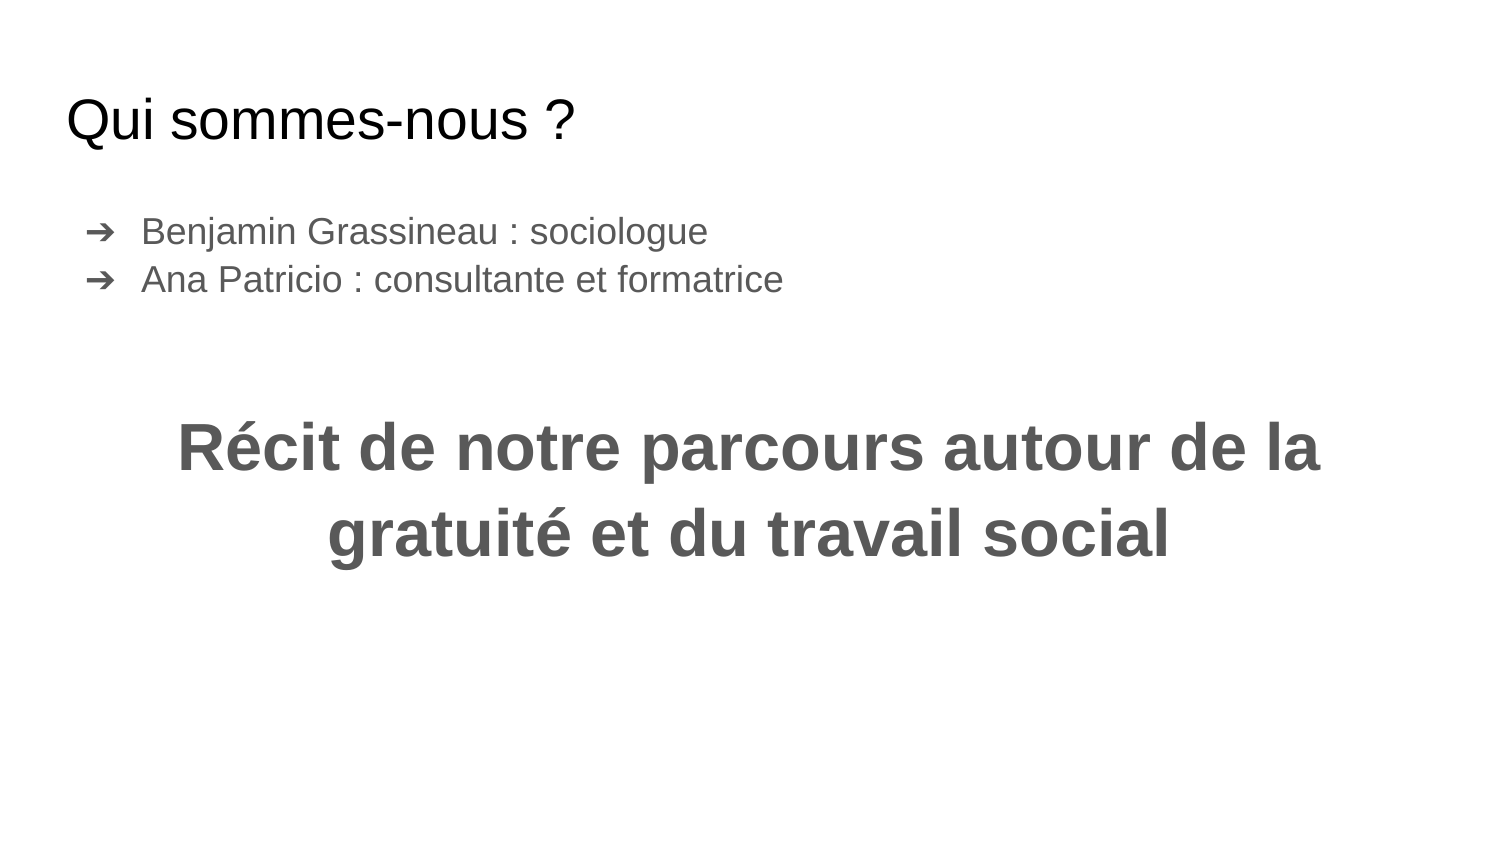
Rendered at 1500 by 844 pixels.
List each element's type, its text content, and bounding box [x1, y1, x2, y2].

title Qui sommes-nous ? [51, 72, 1449, 167]
list Benjamin Grassineau : sociologue Ana Patricio : consultante et formatrice Récit de notre parcours autour de la gratuité et du travail social [51, 189, 1449, 750]
